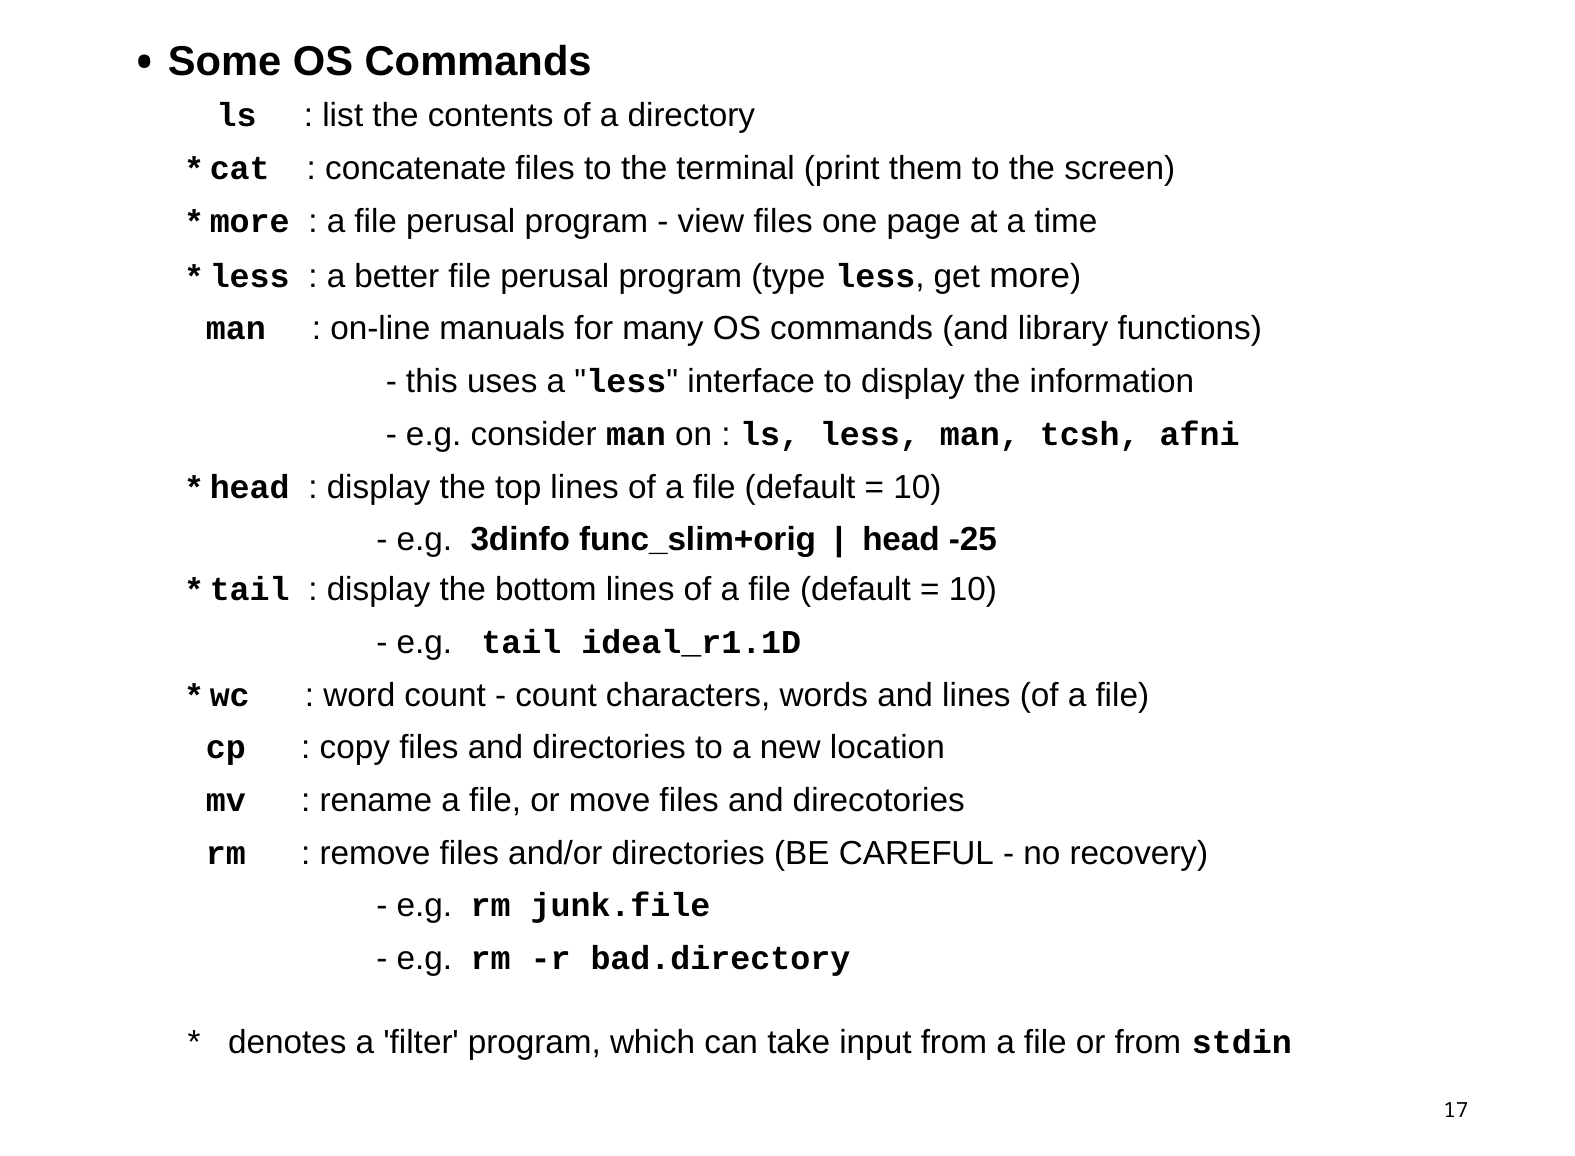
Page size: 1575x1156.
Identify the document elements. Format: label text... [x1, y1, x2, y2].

list Some OS Commands ls : list the contents of a directory * cat : concatenate files to the terminal (print them to the screen) * more : a file perusal program - view files one page at a time * less : a better file perusal program (type less, get more) man : on-line manuals for many OS commands (and library functions) - this uses a "less" interface to display the information - e.g. consider man on : ls, less, man, tcsh, afni * head : display the top lines of a file (default = 10) - e.g. 3dinfo func_slim+orig | head -25 * tail : display the bottom lines of a file (default = 10) - e.g. tail ideal_r1.1D * wc : word count - count characters, words and lines (of a file) cp : copy files and directories to a new location mv : rename a file, or move files and direcotories rm : remove files and/or directories (BE CAREFUL - no recovery) - e.g. rm junk.file - e.g. rm -r bad.directory * denotes a 'filter' program, which can take input from a file or from stdin [112, 24, 1507, 1156]
